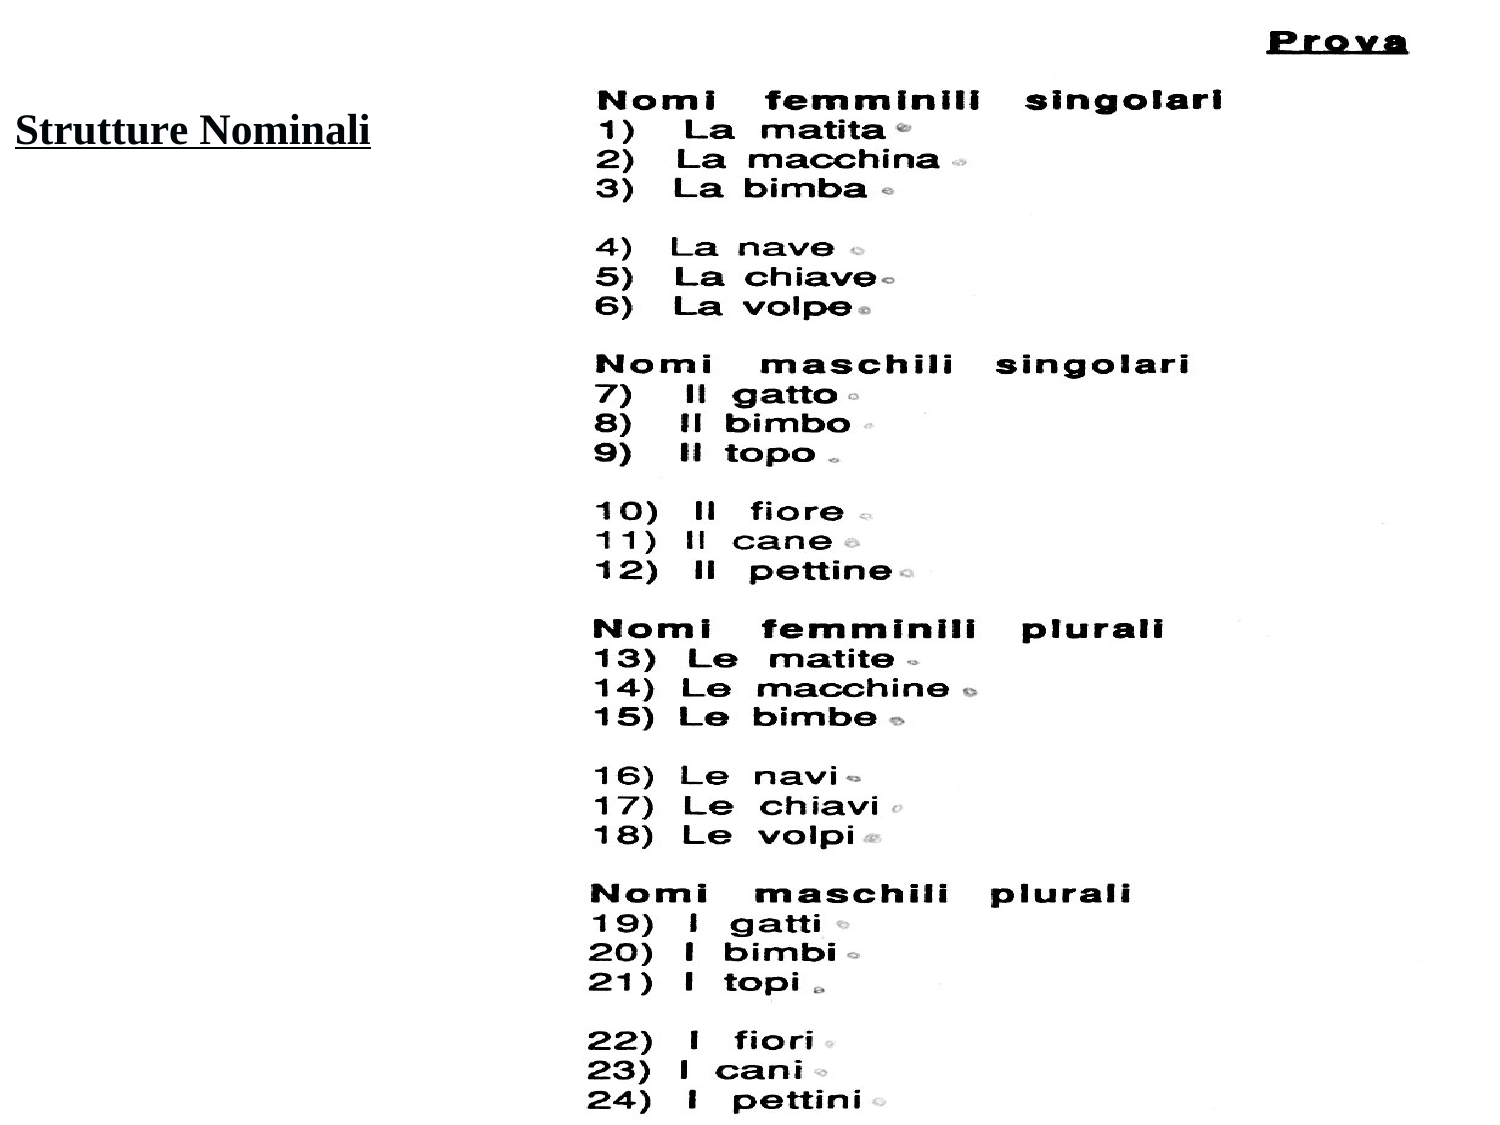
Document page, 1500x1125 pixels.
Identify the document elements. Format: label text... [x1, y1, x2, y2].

picture [513, 31, 1436, 1125]
text_box Strutture Nominali [0, 42, 467, 161]
